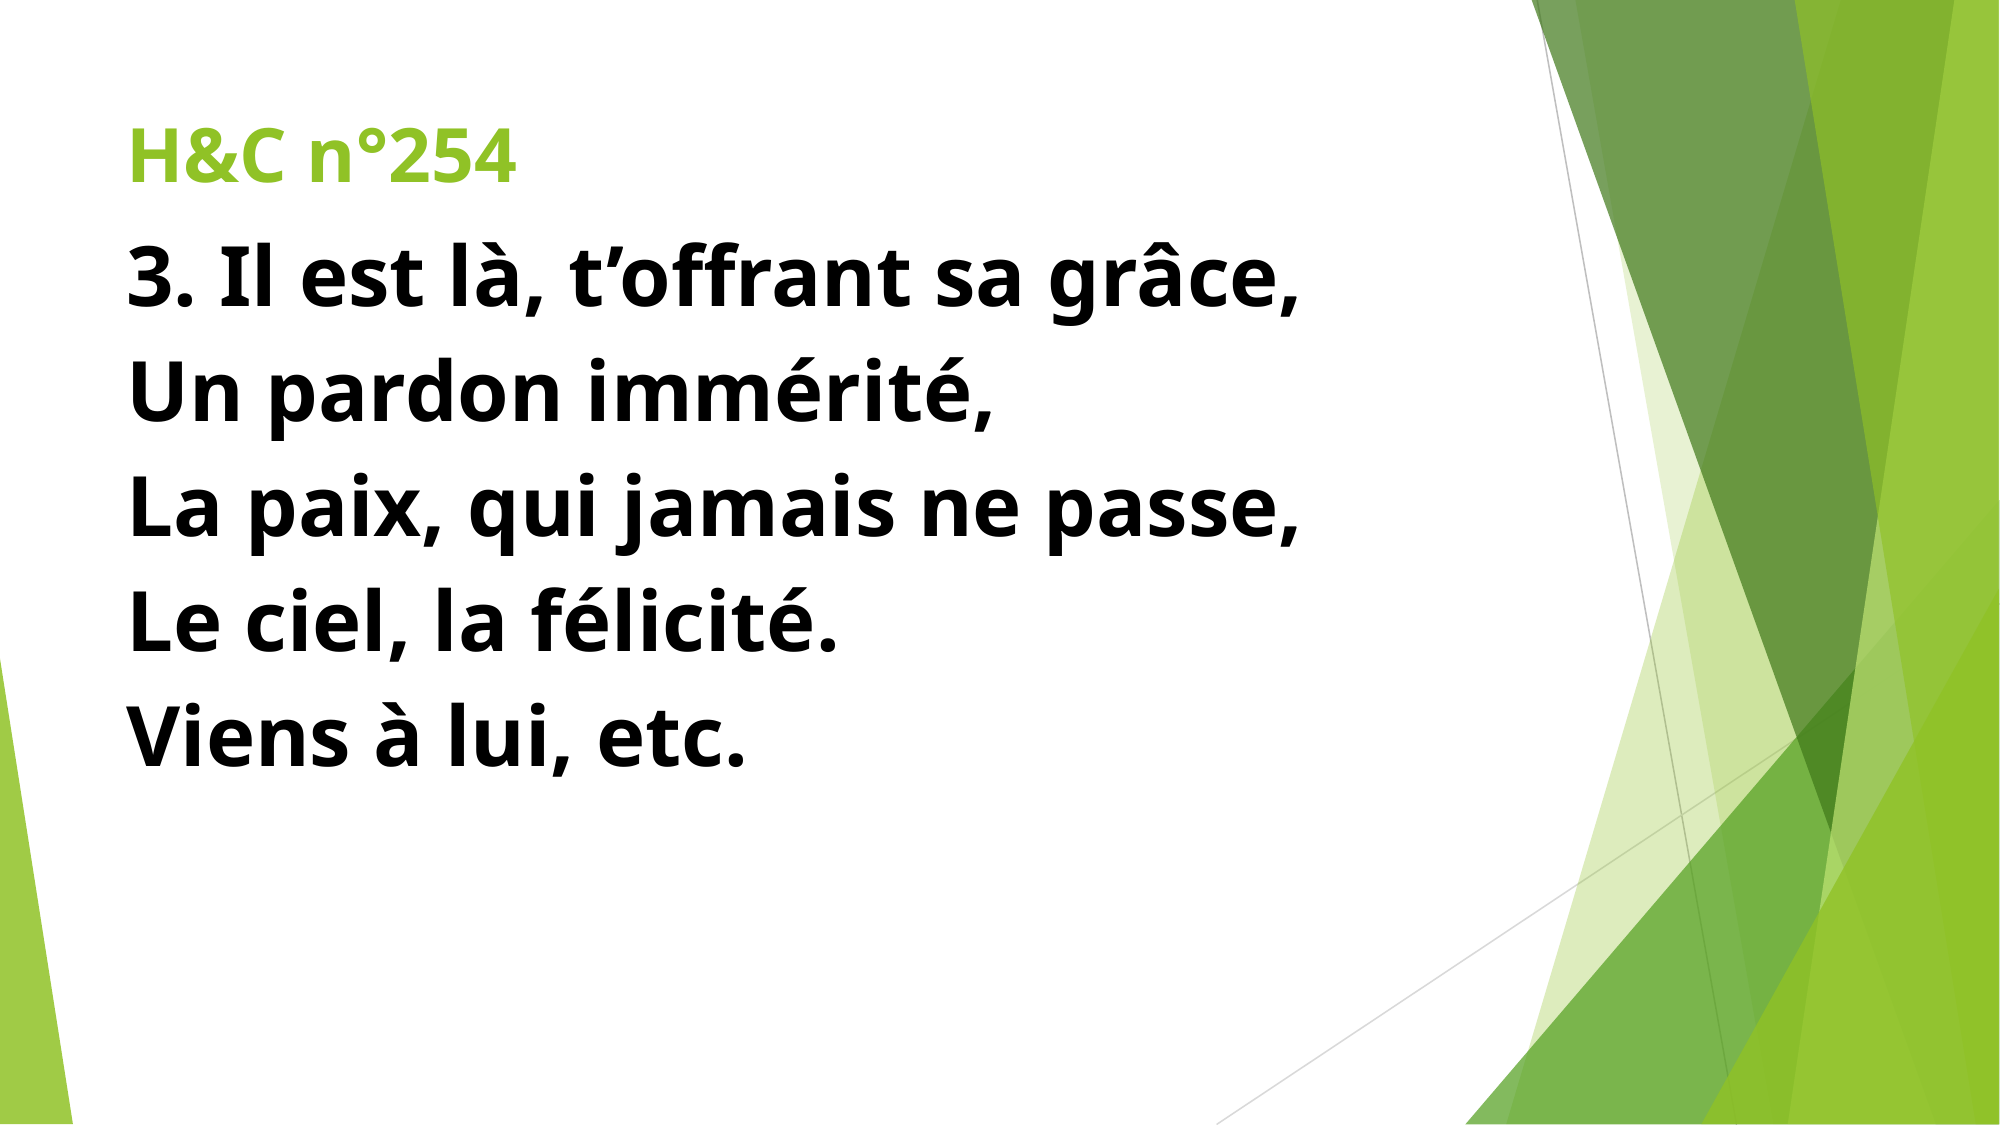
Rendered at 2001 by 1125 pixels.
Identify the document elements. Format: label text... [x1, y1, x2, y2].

text_box H&C n°254 [111, 99, 1522, 200]
text_box 3. Il est là, t’offrant sa grâce, Un pardon immérité, La paix, qui jamais ne passe, Le ciel, la félicité. Viens à lui, etc. [111, 200, 1949, 1063]
